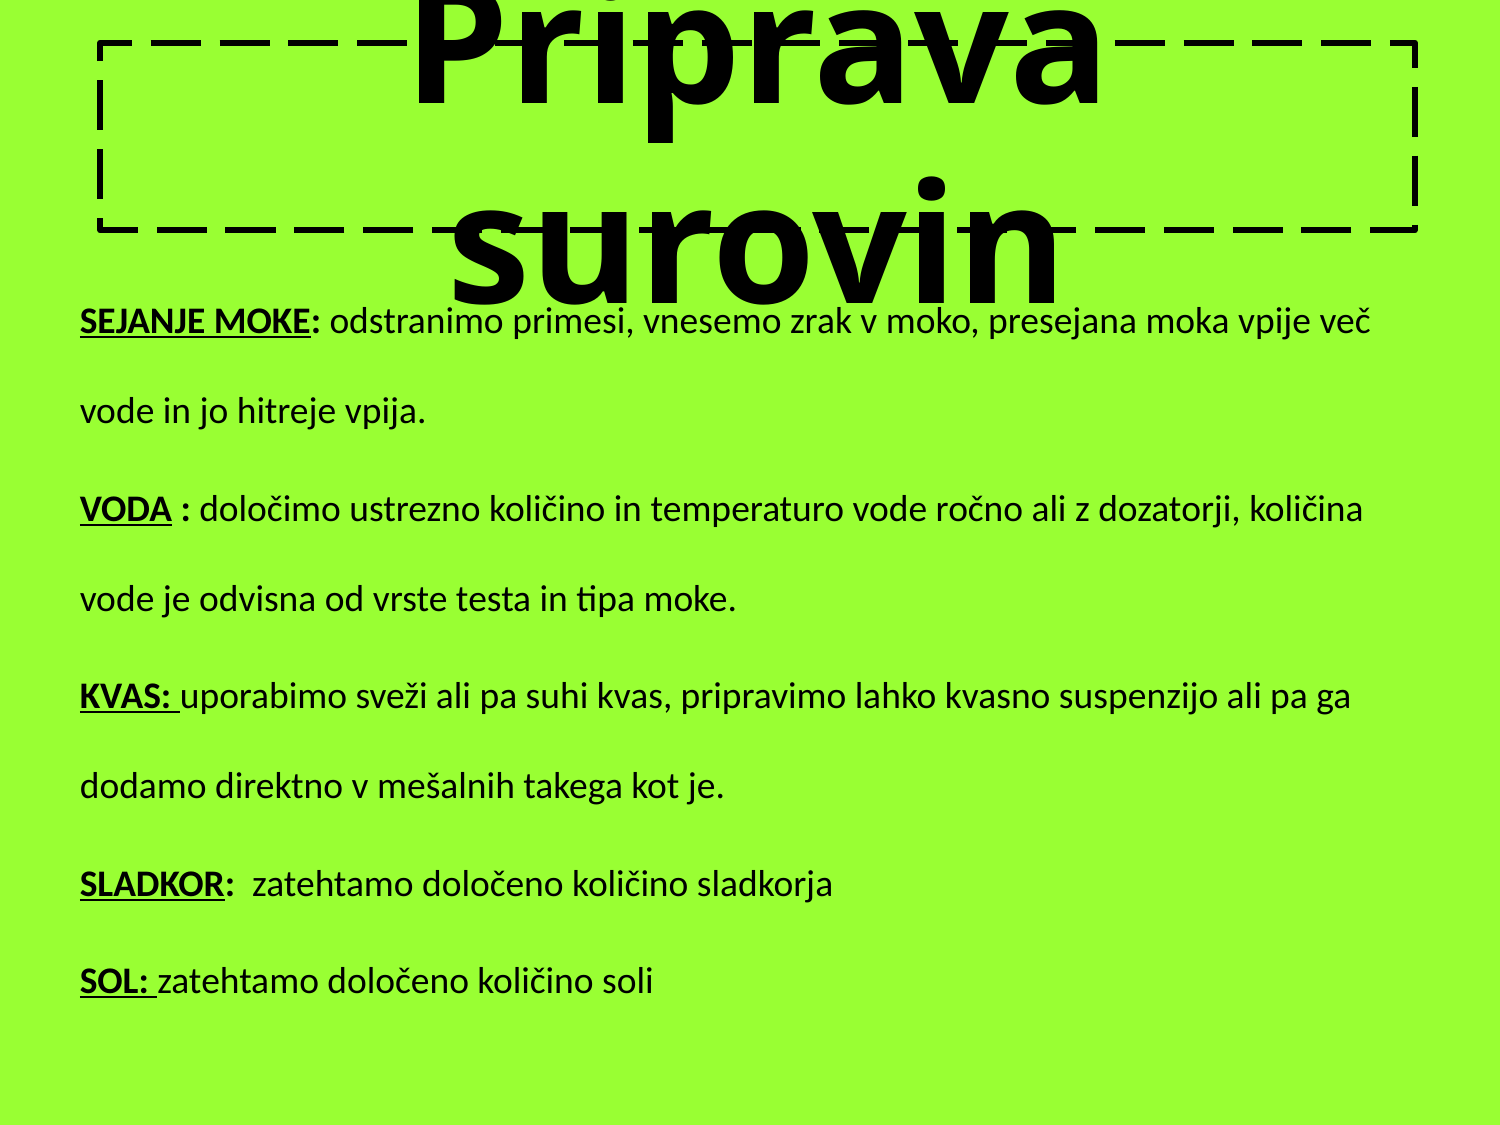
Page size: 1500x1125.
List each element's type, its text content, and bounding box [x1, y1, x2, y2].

title Priprava surovin [100, 42, 1415, 231]
list SEJANJE MOKE: odstranimo primesi, vnesemo zrak v moko, presejana moka vpije več vode in jo hitreje vpija. VODA : določimo ustrezno količino in temperaturo vode ročno ali z dozatorji, količina vode je odvisna od vrste testa in tipa moke. KVAS: uporabimo sveži ali pa suhi kvas, pripravimo lahko kvasno suspenzijo ali pa ga dodamo direktno v mešalnih takega kot je. SLADKOR: zatehtamo določeno količino sladkorja SOL: zatehtamo določeno količino soli [64, 243, 1415, 1059]
